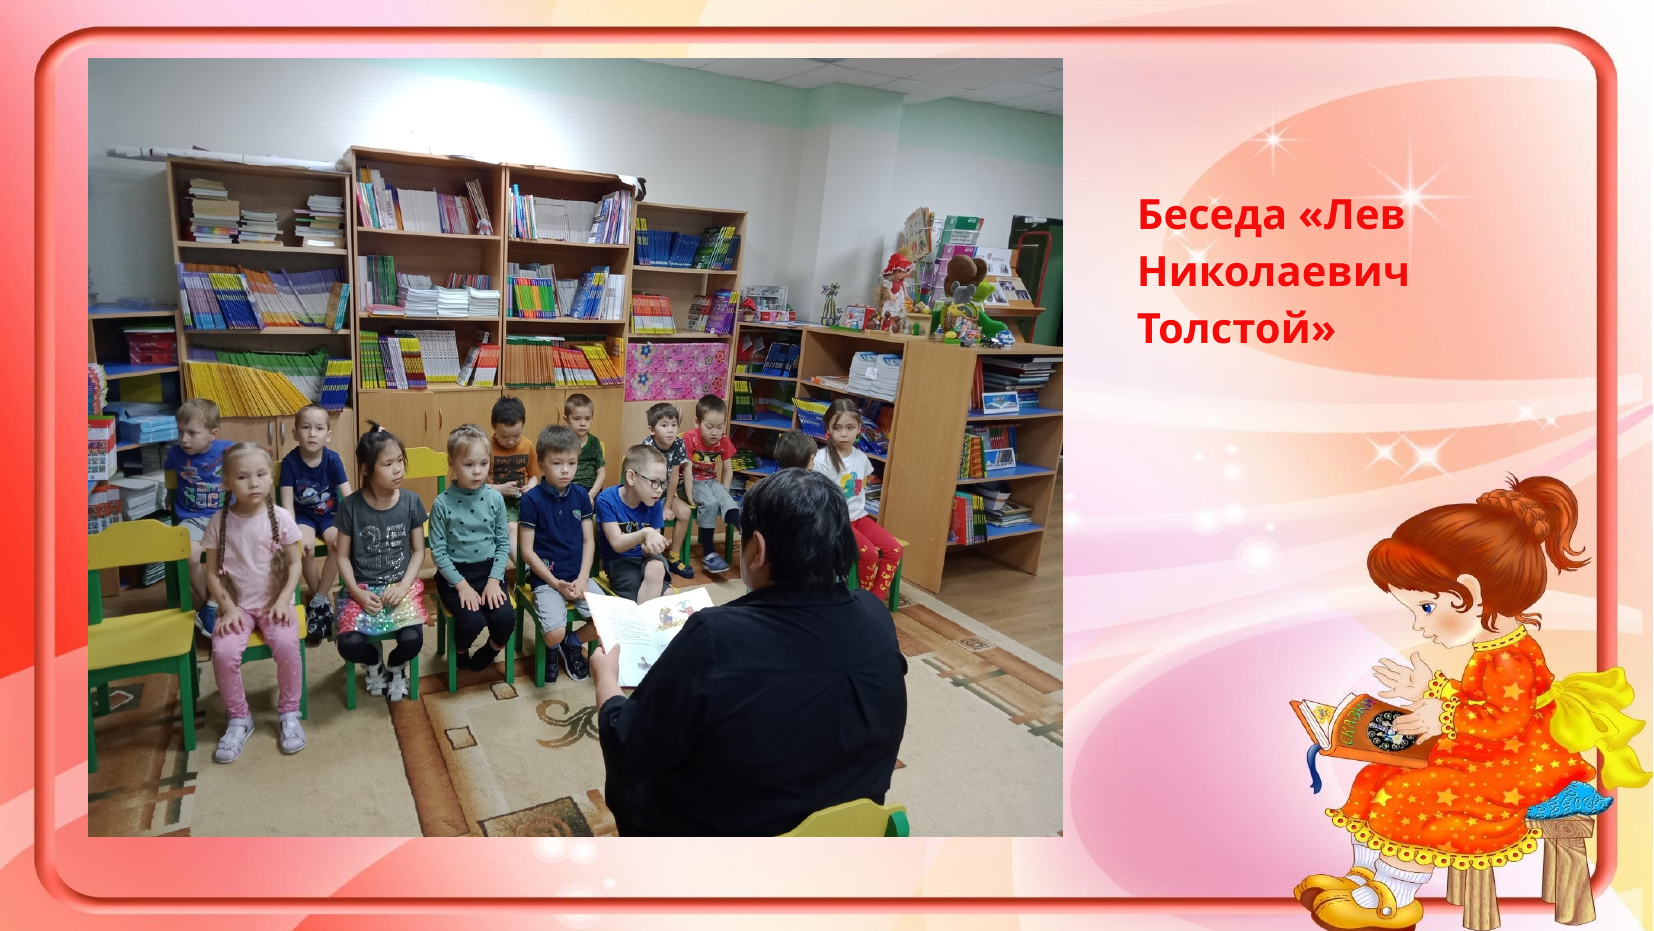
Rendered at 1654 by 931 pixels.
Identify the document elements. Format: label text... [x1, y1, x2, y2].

picture [0, 0, 1654, 931]
text_box Беседа «Лев Николаевич Толстой» [1122, 177, 1543, 363]
